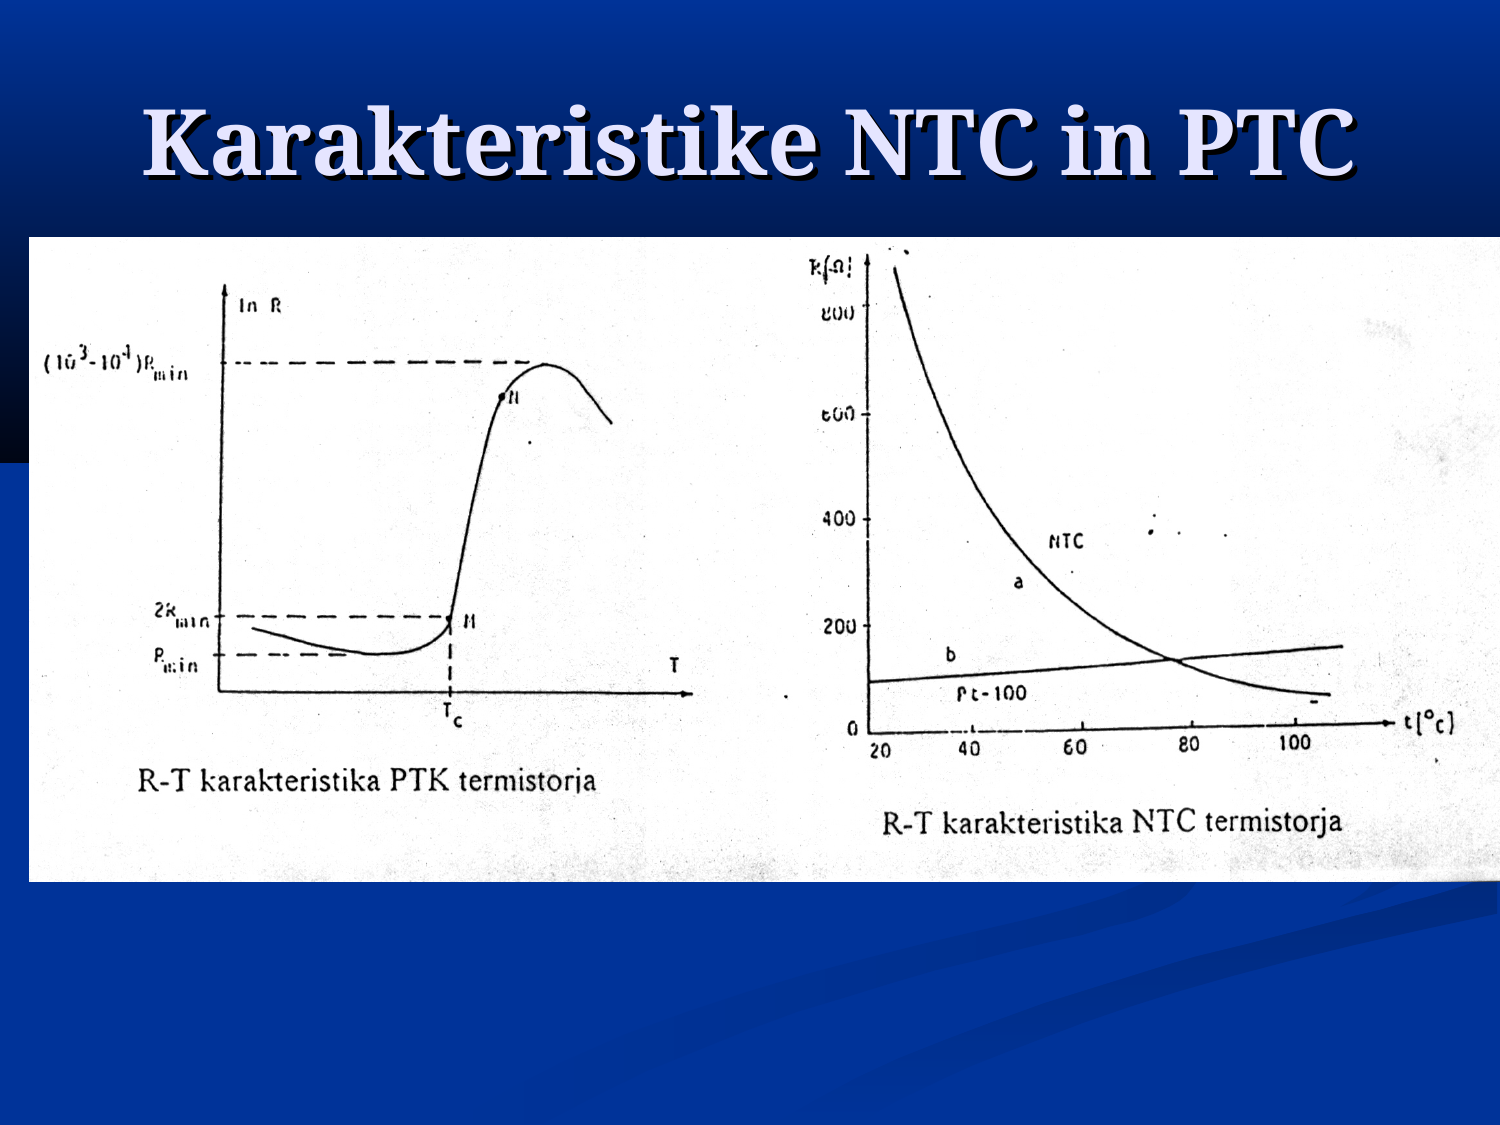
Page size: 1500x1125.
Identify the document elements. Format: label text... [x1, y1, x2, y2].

picture [29, 237, 1500, 883]
title Karakteristike NTC in PTC [75, 45, 1426, 233]
